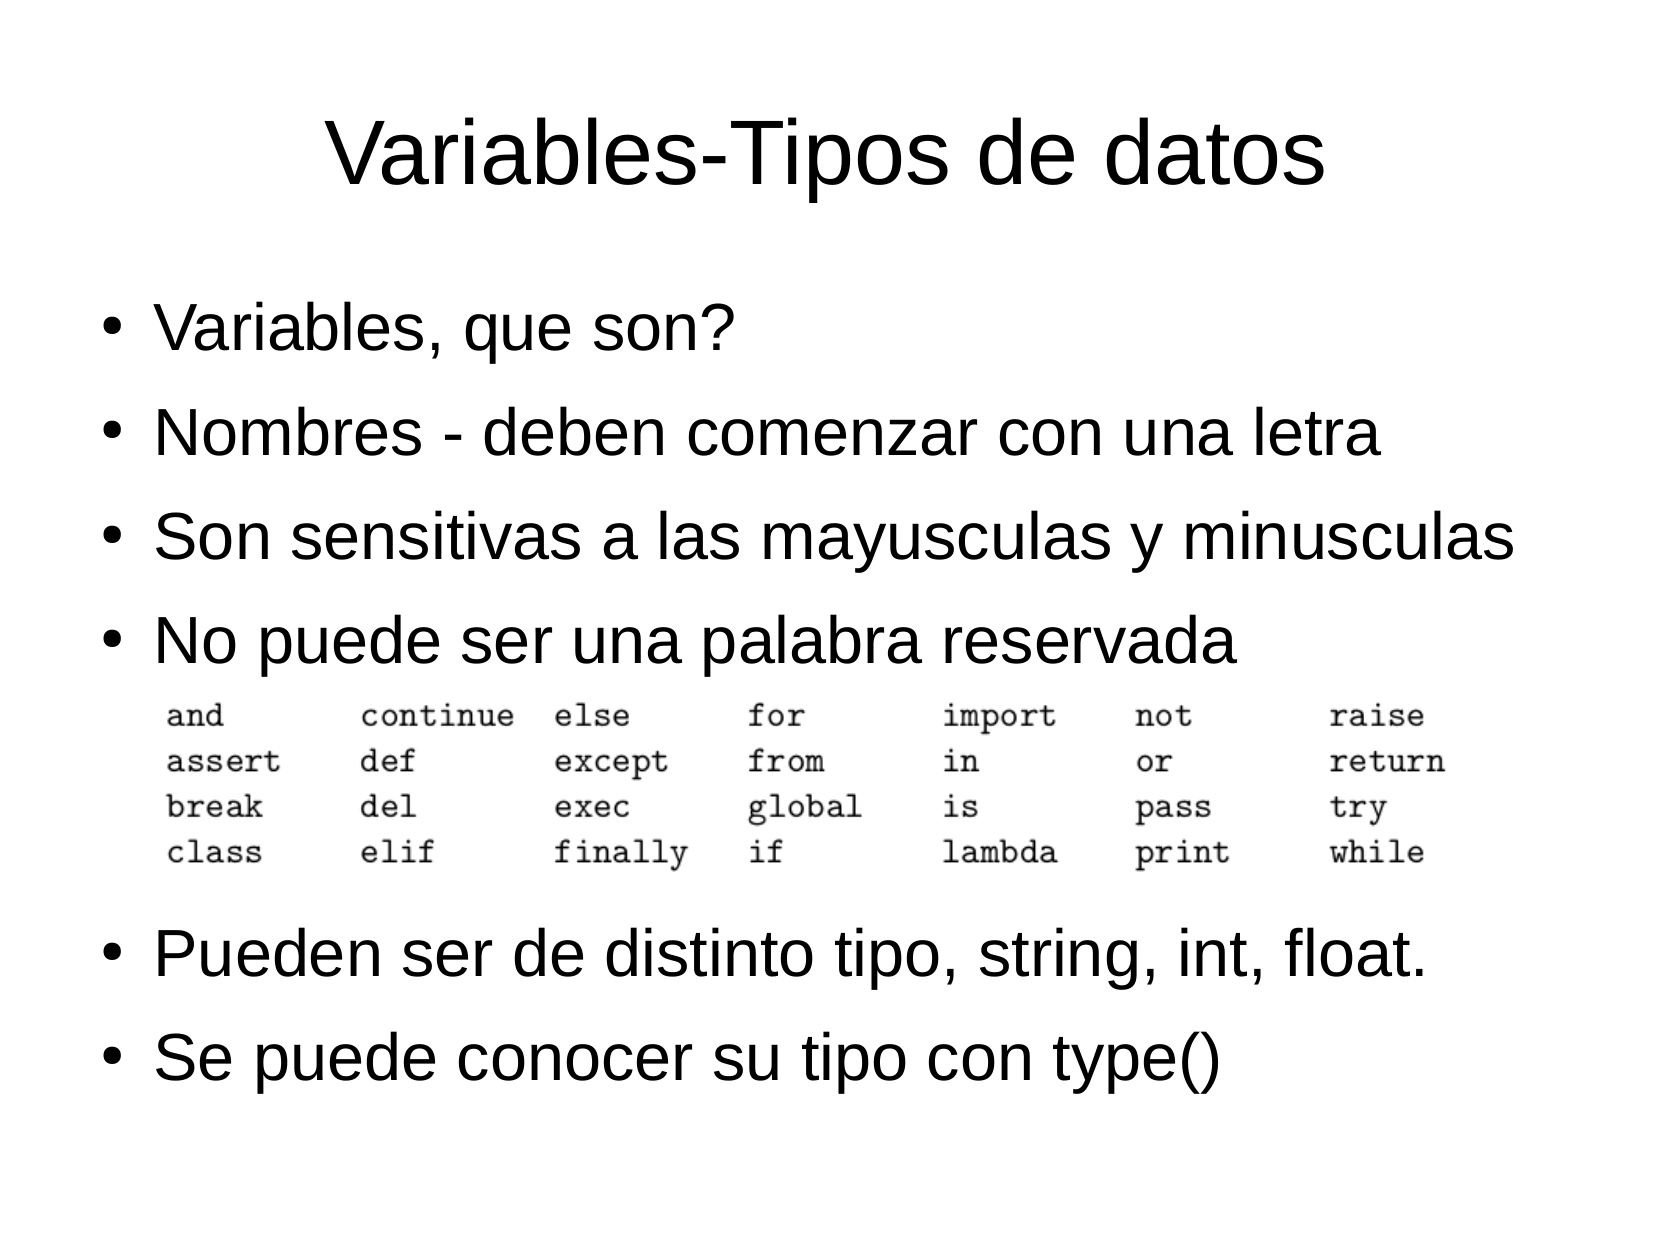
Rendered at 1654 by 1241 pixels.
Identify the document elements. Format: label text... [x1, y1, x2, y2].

picture [127, 679, 1486, 894]
title Variables-Tipos de datos [82, 49, 1571, 257]
list Variables, que son? Nombres - deben comenzar con una letra Son sensitivas a las mayusculas y minusculas No puede ser una palabra reservada Pueden ser de distinto tipo, string, int, float. Se puede conocer su tipo con type() [82, 290, 1571, 1010]
